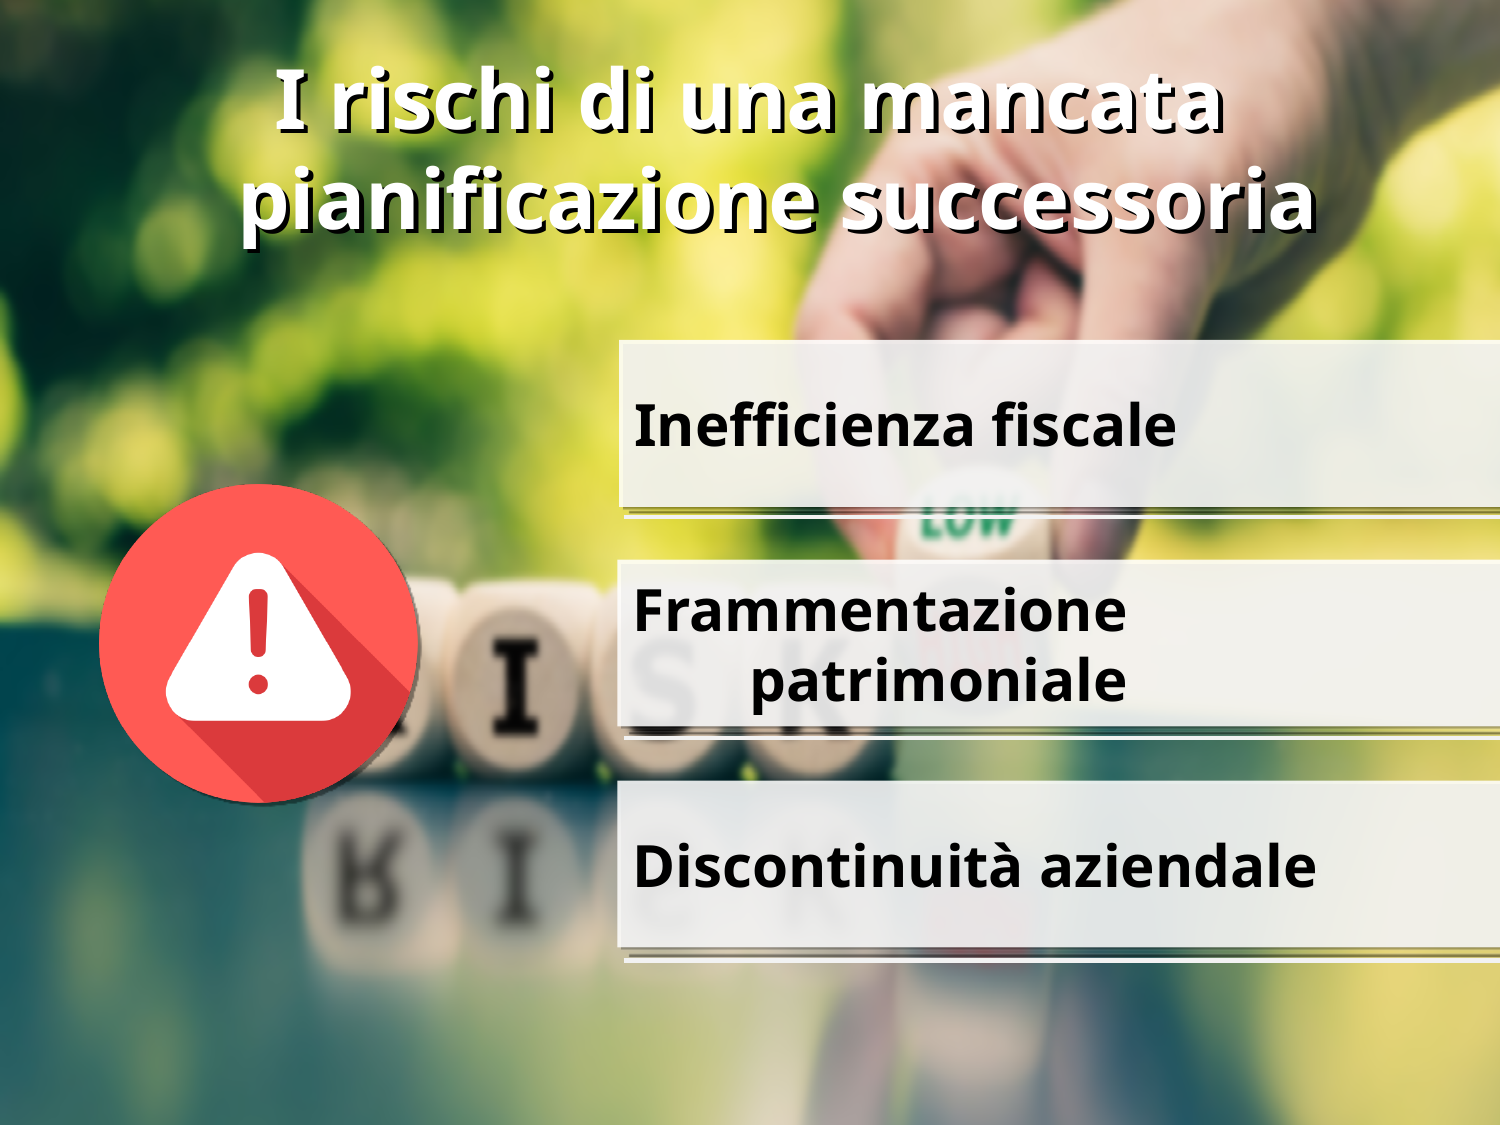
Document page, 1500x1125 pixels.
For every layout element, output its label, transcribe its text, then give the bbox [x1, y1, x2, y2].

text_box Discontinuità aziendale [617, 781, 1500, 947]
text_box Inefficienza fiscale [619, 340, 1500, 507]
picture [0, 0, 1500, 1125]
text_box Frammentazione patrimoniale [617, 560, 1500, 726]
text_box I rischi di una mancata pianificazione successoria [35, 38, 1465, 256]
